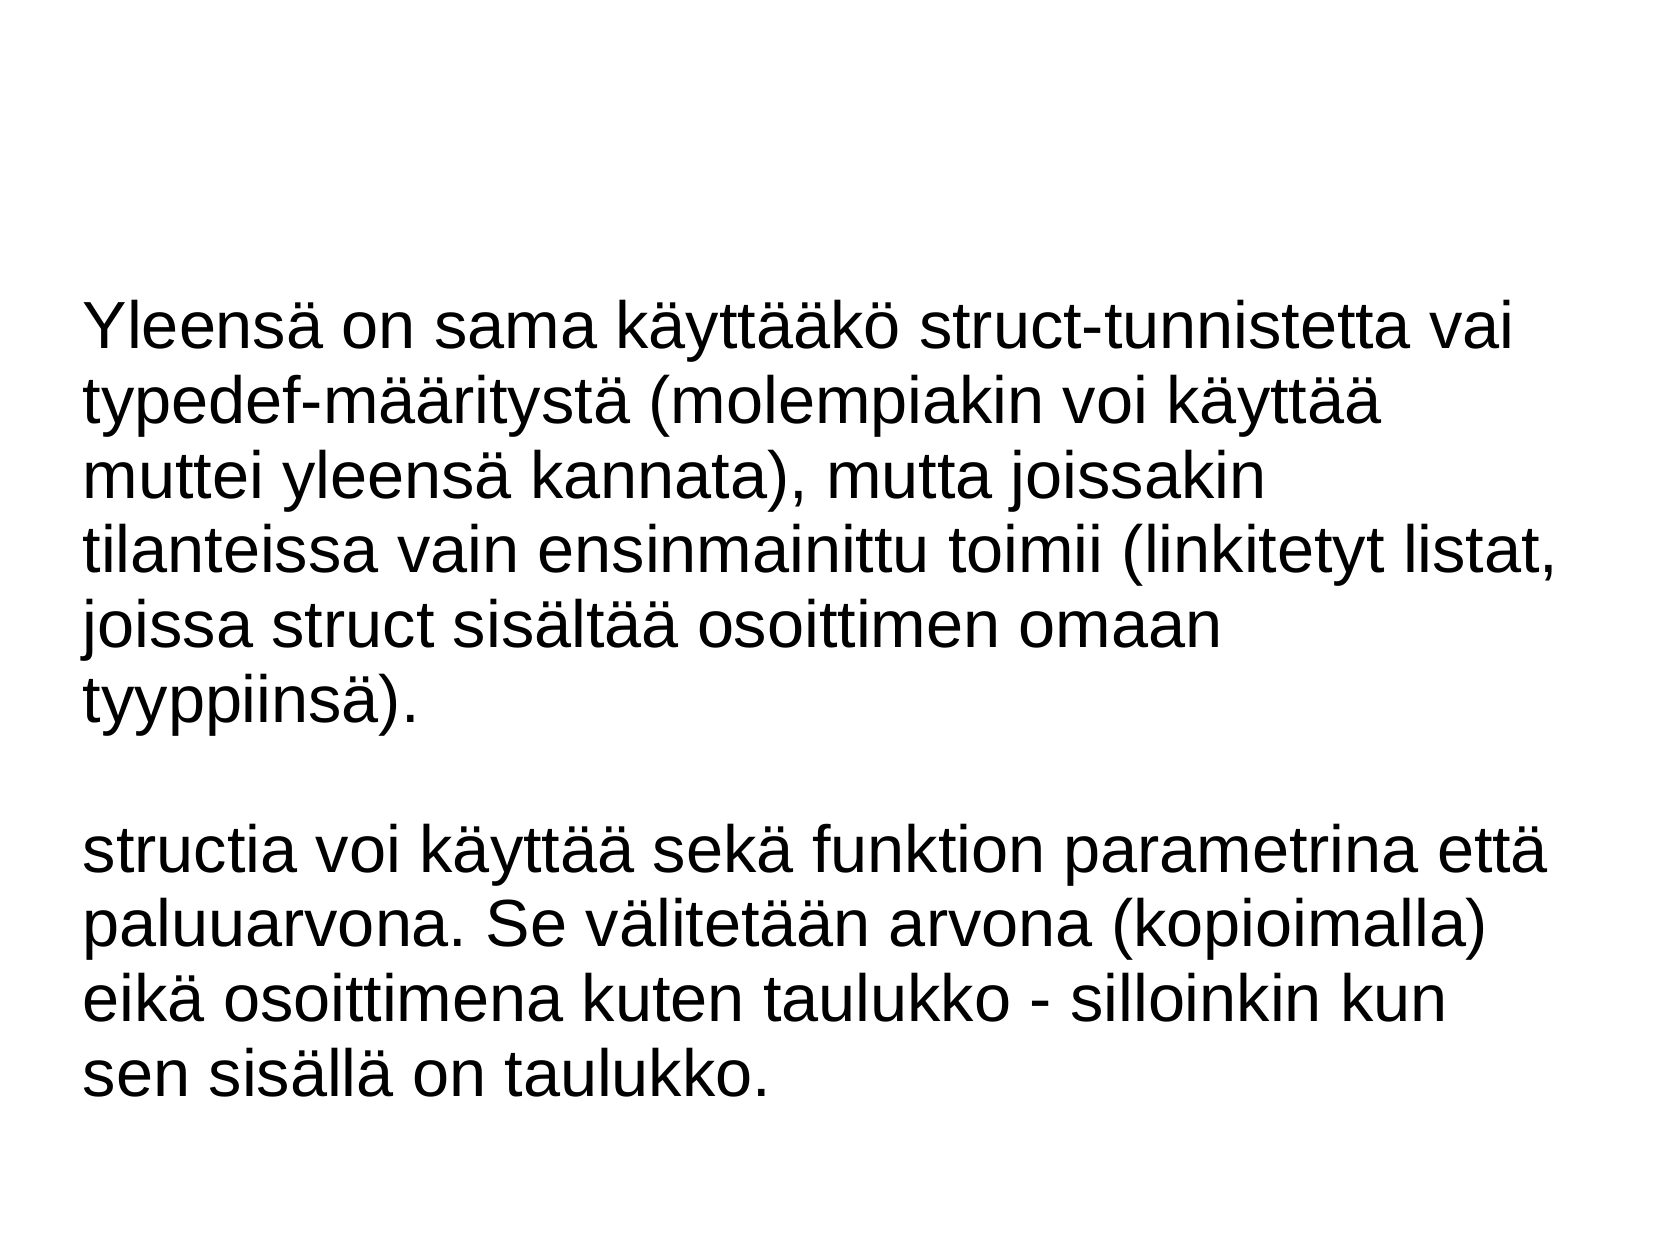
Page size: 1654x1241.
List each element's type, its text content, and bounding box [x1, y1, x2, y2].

text_box Yleensä on sama käyttääkö struct-tunnistetta vai typedef-määritystä (molempiakin voi käyttää muttei yleensä kannata), mutta joissakin tilanteissa vain ensinmainittu toimii (linkitetyt listat, joissa struct sisältää osoittimen omaan tyyppiinsä). structia voi käyttää sekä funktion parametrina että paluuarvona. Se välitetään arvona (kopioimalla) eikä osoittimena kuten taulukko - silloinkin kun sen sisällä on taulukko. [82, 288, 1571, 1111]
